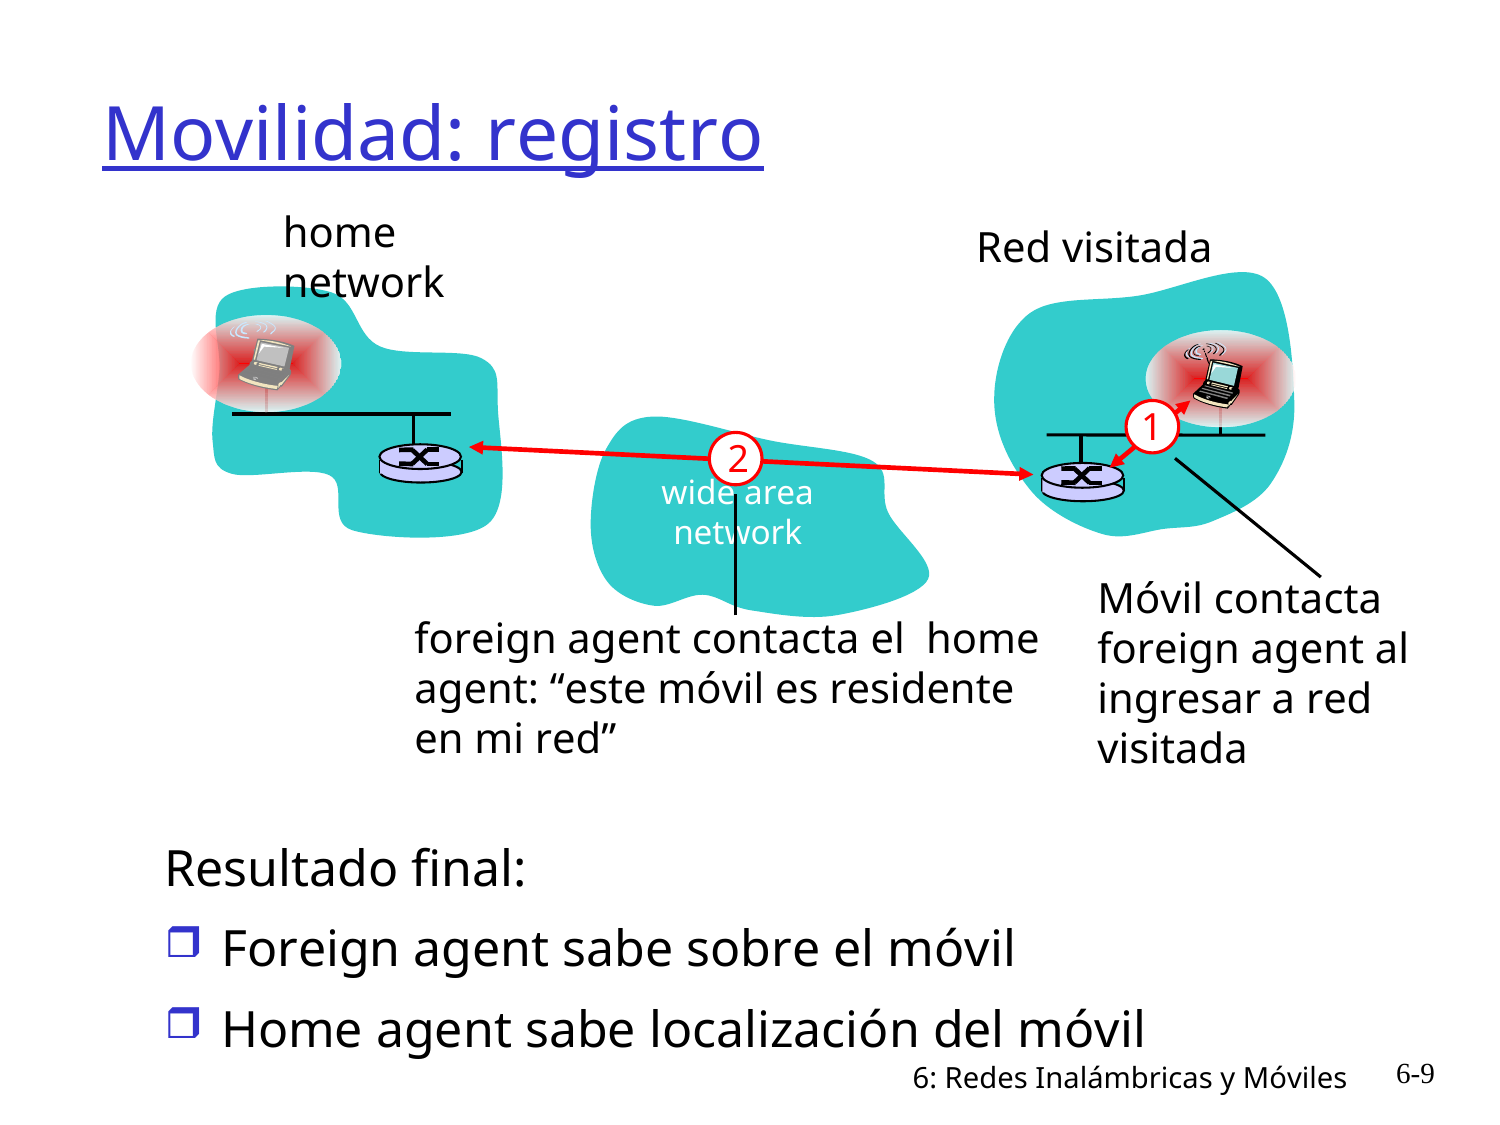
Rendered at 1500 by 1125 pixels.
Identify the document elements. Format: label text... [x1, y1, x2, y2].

text_box home network [268, 198, 578, 315]
text_box [191, 286, 503, 538]
text_box 1 [1126, 395, 1178, 456]
text_box foreign agent contacta el home agent: “este móvil es residente en mi red” [399, 604, 1064, 771]
text_box [590, 416, 734, 604]
chart [1183, 341, 1243, 409]
text_box Móvil contacta foreign agent al ingresar a red visitada [1082, 564, 1435, 780]
text_box [994, 279, 1296, 537]
text_box 2 [712, 427, 765, 488]
text_box [765, 439, 877, 464]
title Movilidad: registro [87, 37, 1363, 225]
text_box Red visitada [961, 213, 1334, 279]
list Resultado final: Foreign agent sabe sobre el móvil Home agent sabe localización del móvil [150, 824, 1426, 1125]
text_box [737, 469, 930, 604]
text_box wide area network [619, 463, 857, 560]
